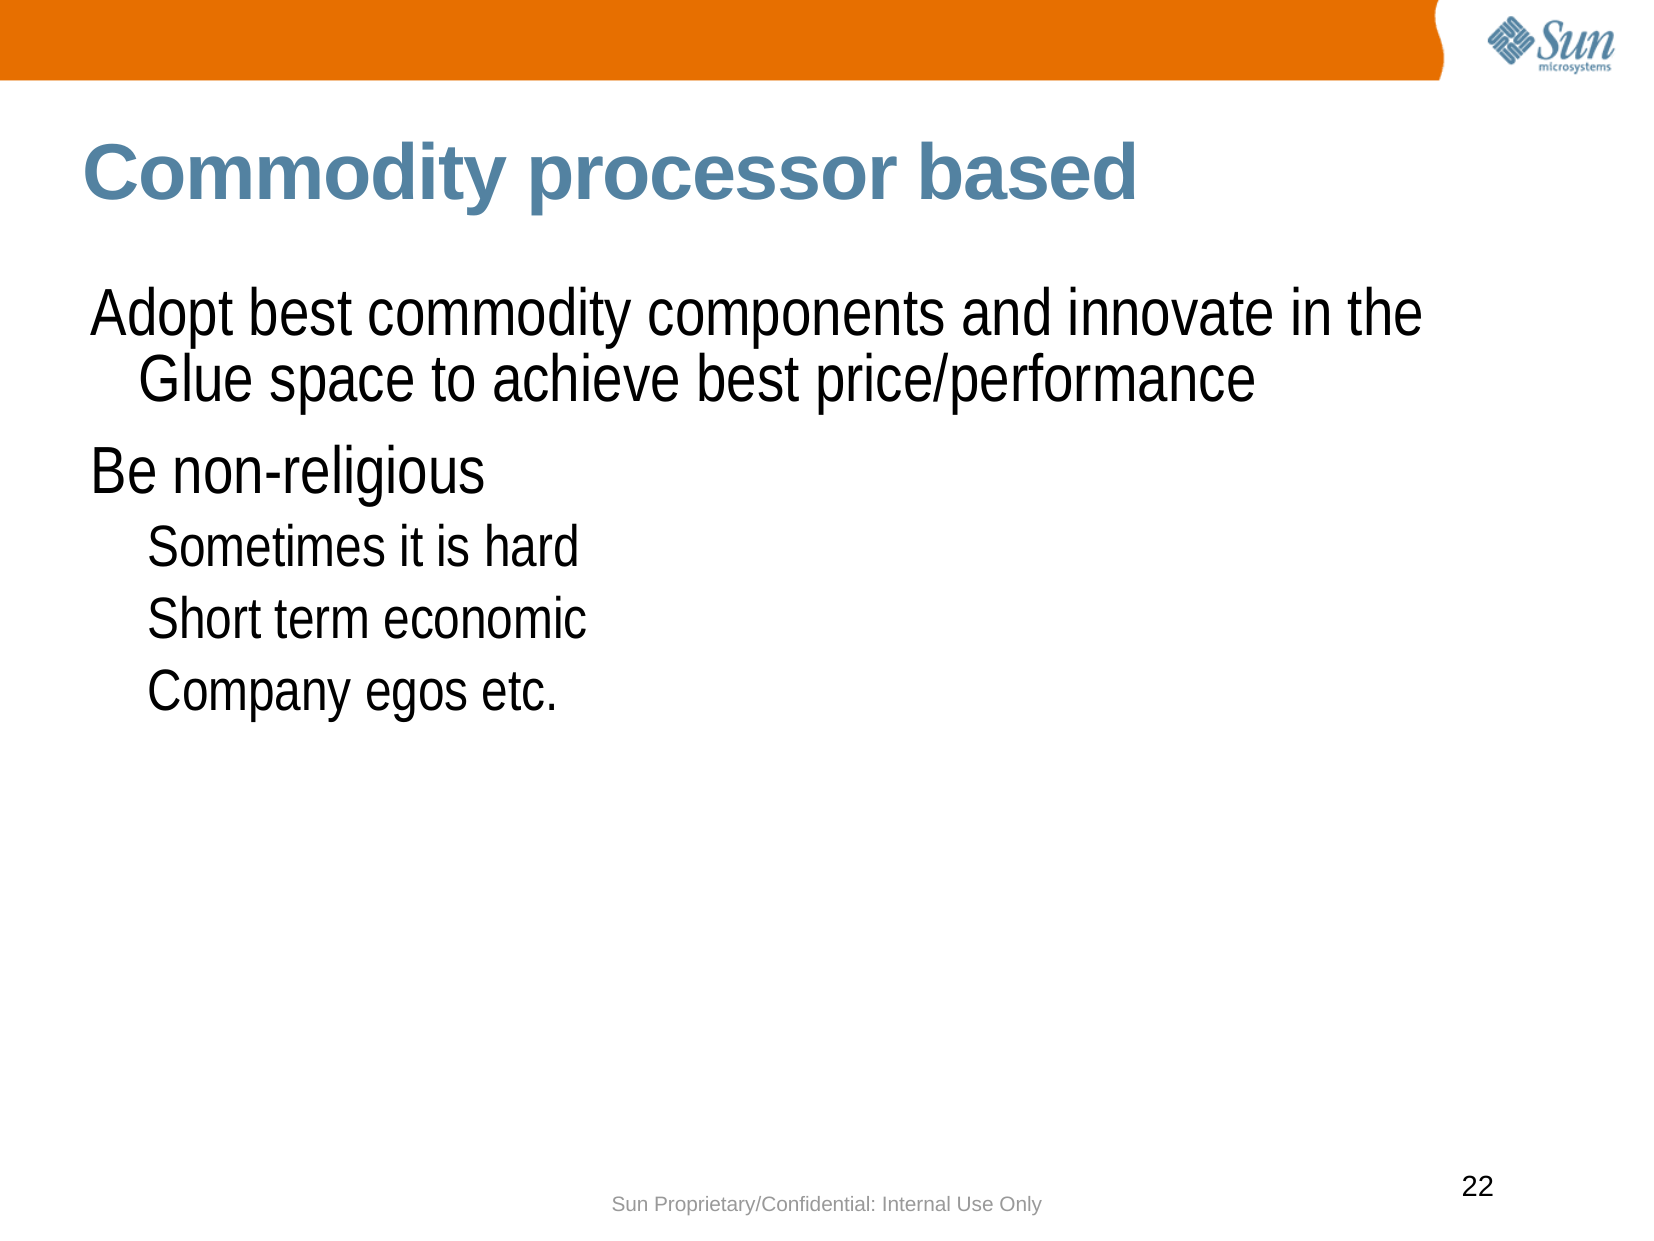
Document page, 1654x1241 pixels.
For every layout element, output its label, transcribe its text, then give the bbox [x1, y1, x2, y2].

list Adopt best commodity components and innovate in the Glue space to achieve best price/performance Be non-religious Sometimes it is hard Short term economic Company egos etc. [71, 283, 1545, 1121]
picture [0, 0, 1654, 83]
title Commodity processor based [82, 135, 1585, 251]
